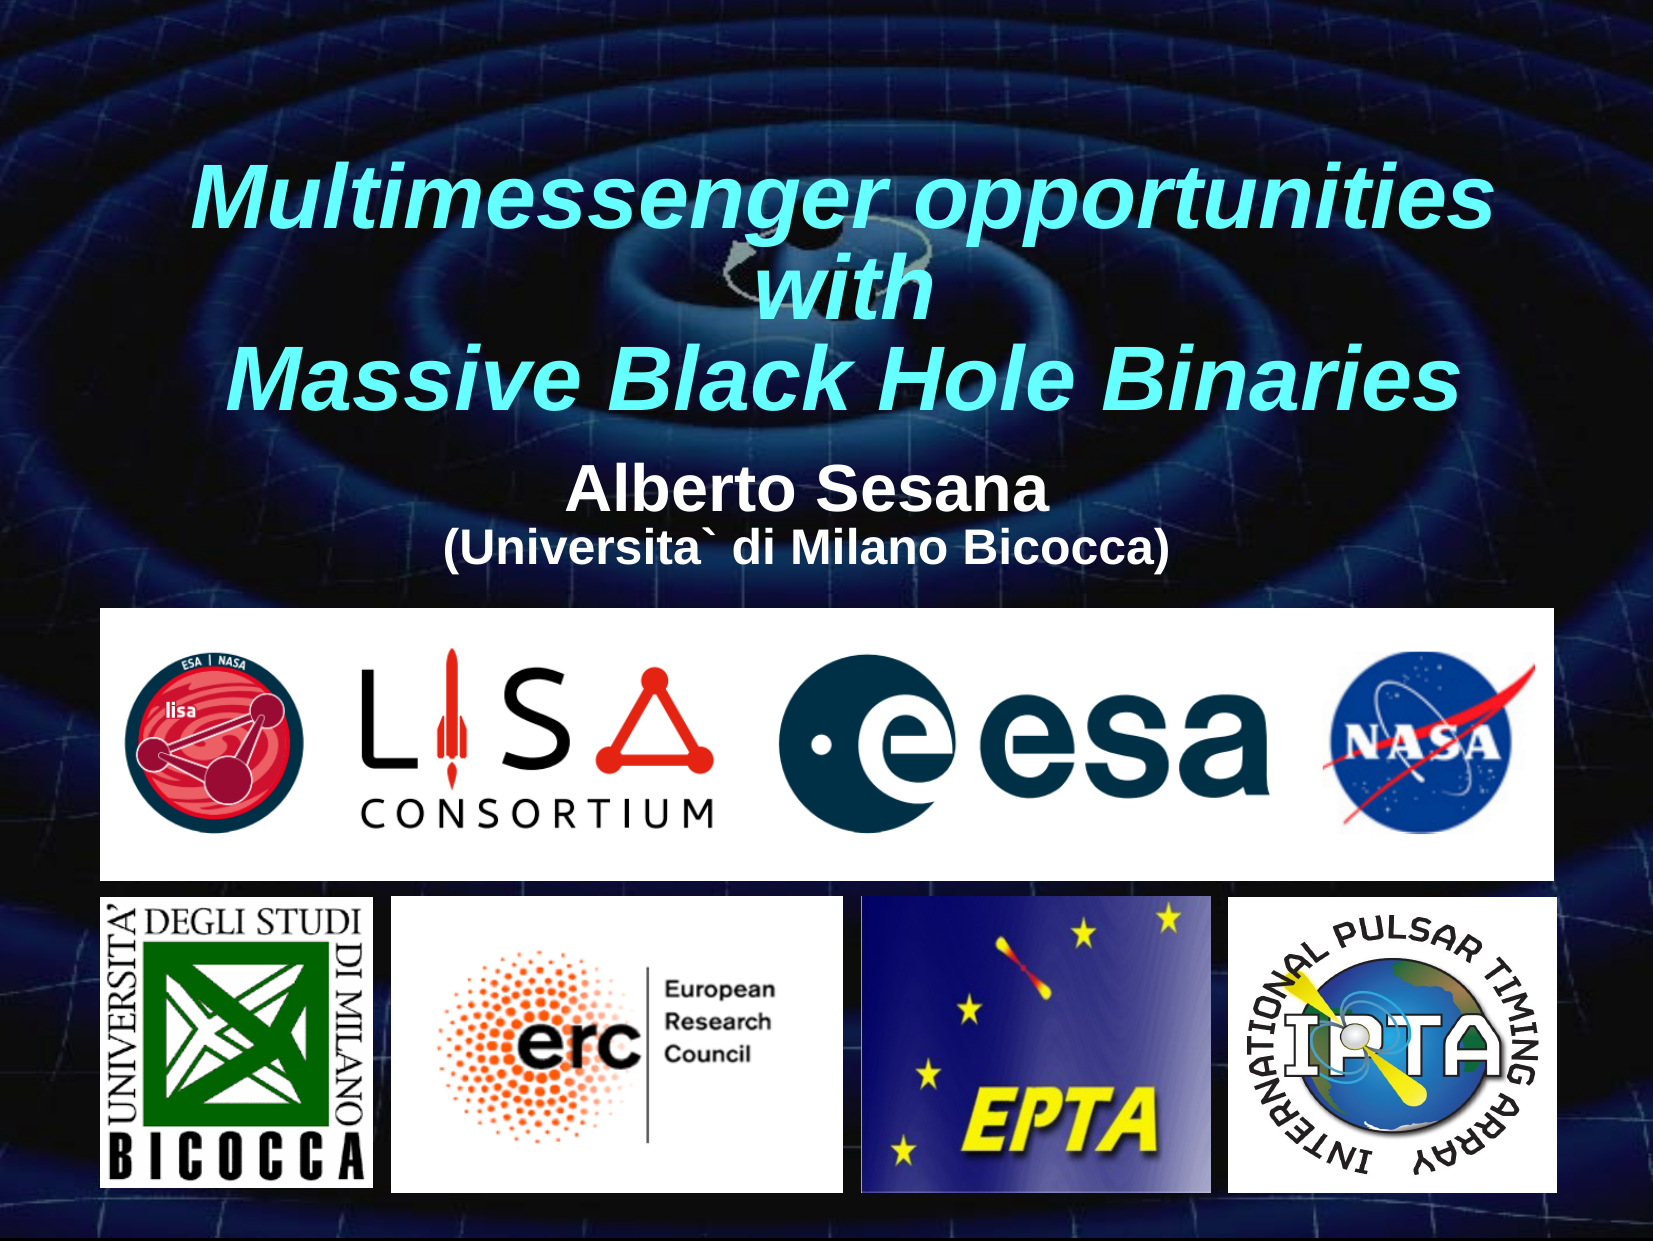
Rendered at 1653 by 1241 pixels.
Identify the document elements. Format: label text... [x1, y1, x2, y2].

picture [0, 0, 1653, 1238]
text_box Alberto Sesana (Universita` di Milano Bicocca) [407, 458, 1172, 608]
text_box Multimessenger opportunities with Massive Black Hole Binaries [190, 45, 1501, 430]
